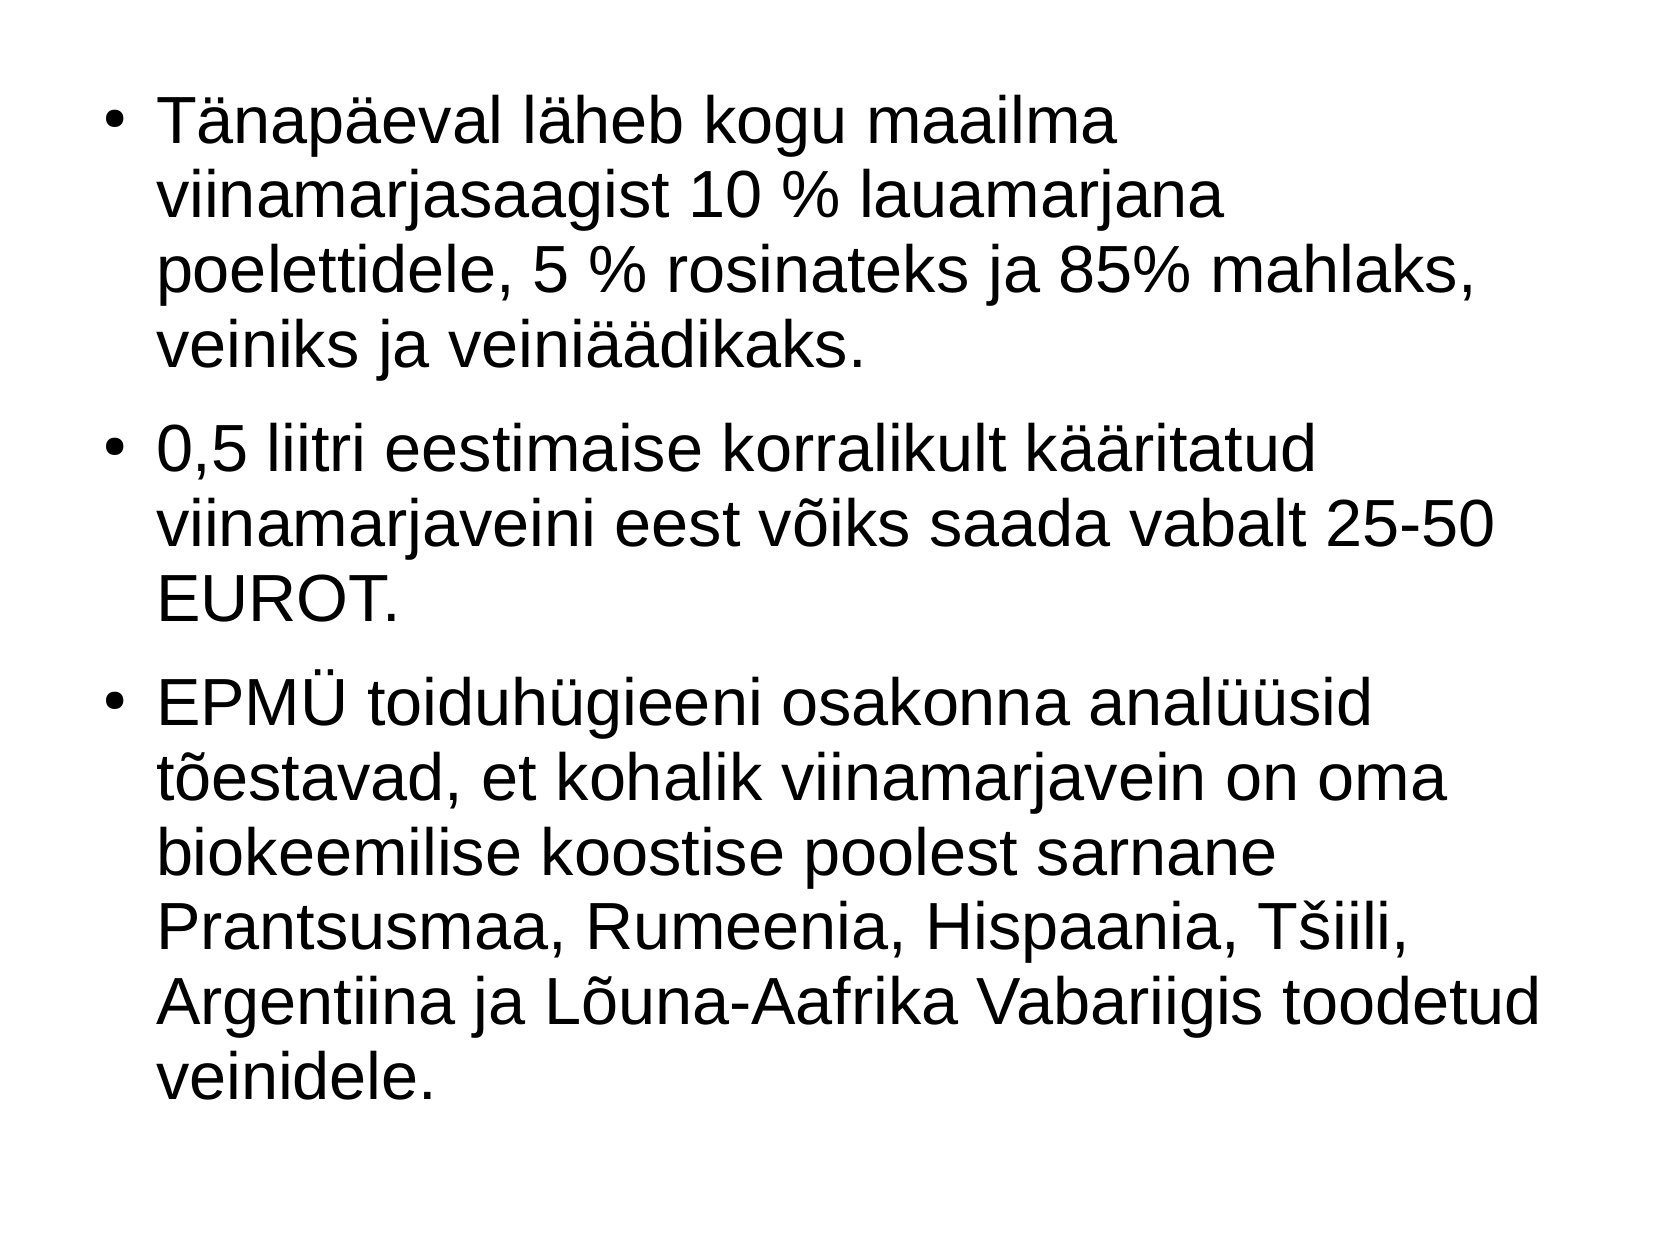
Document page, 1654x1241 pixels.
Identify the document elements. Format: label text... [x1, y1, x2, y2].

list Tänapäeval läheb kogu maailma viinamarjasaagist 10 % lauamarjana poelettidele, 5 % rosinateks ja 85% mahlaks, veiniks ja veiniäädikaks. 0,5 liitri eestimaise korralikult kääritatud viinamarjaveini eest võiks saada vabalt 25-50 EUROT. EPMÜ toiduhügieeni osakonna analüüsid tõestavad, et kohalik viinamarjavein on oma biokeemilise koostise poolest sarnane Prantsusmaa, Rumeenia, Hispaania, Tšiili, Argentiina ja Lõuna-Aafrika Vabariigis toodetud veinidele. [82, 82, 1571, 1109]
